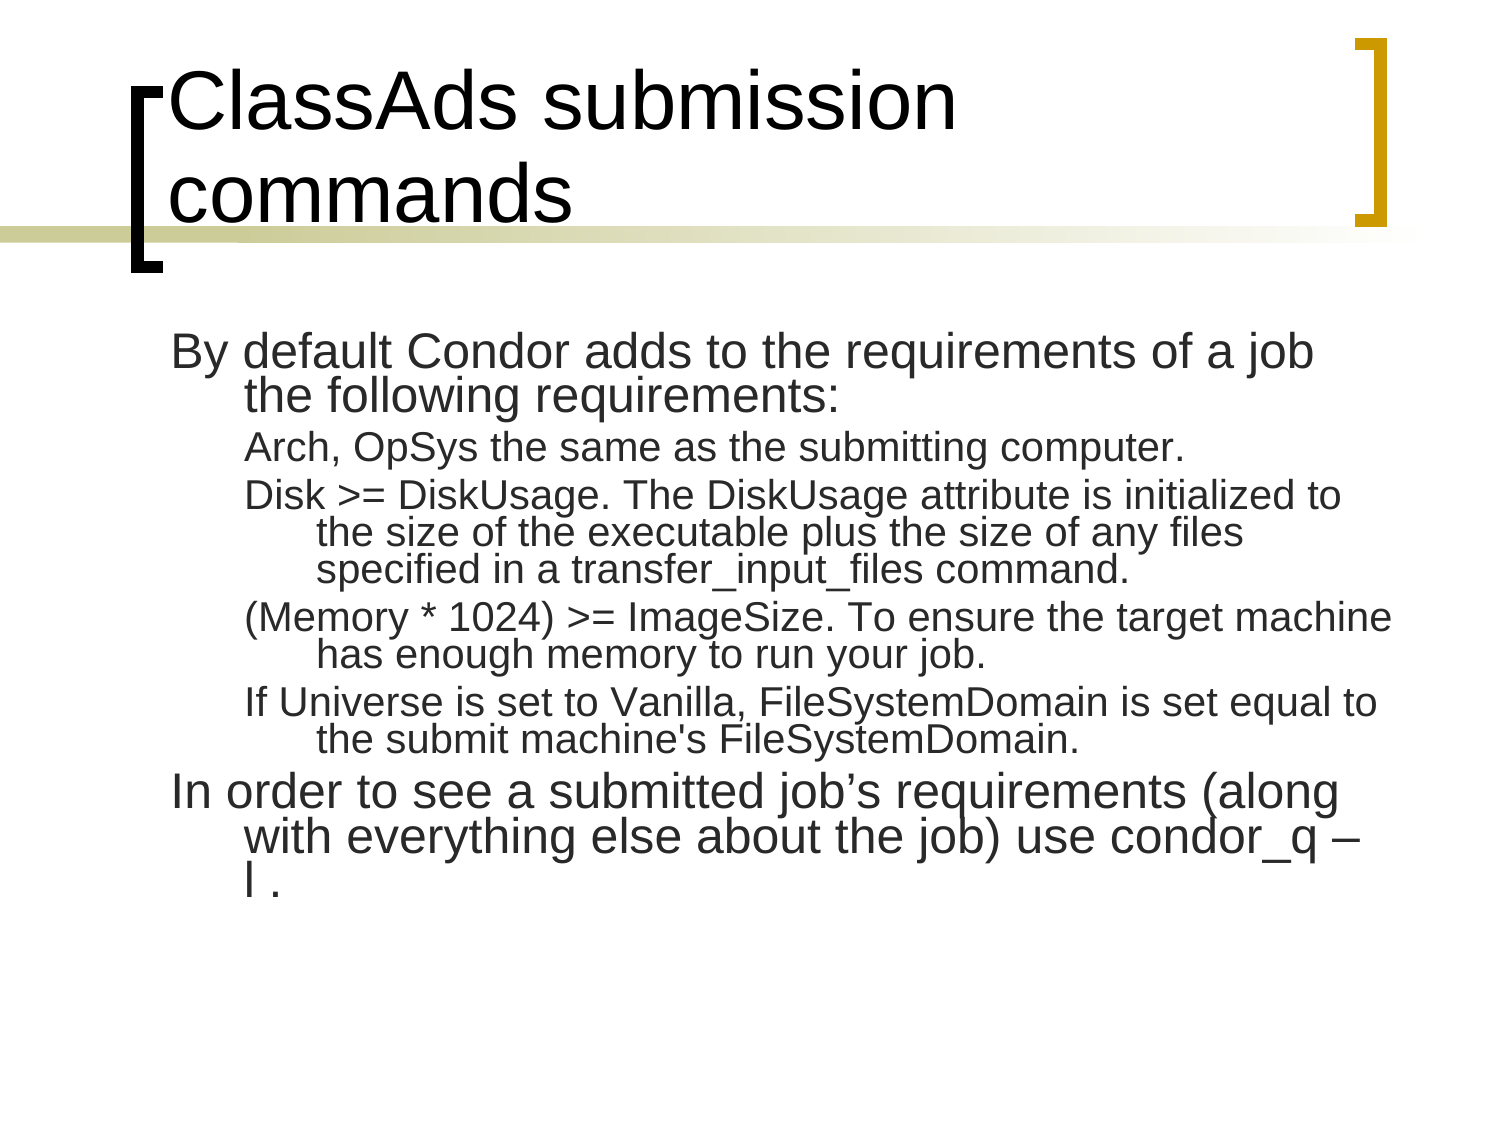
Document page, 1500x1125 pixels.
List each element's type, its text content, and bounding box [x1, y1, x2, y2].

title ClassAds submission commands [152, 15, 1328, 248]
list By default Condor adds to the requirements of a job the following requirements: Arch, OpSys the same as the submitting computer. Disk >= DiskUsage. The DiskUsage attribute is initialized to the size of the executable plus the size of any files specified in a transfer_input_files command. (Memory * 1024) >= ImageSize. To ensure the target machine has enough memory to run your job. If Universe is set to Vanilla, FileSystemDomain is set equal to the submit machine's FileSystemDomain. In order to see a submitted job’s requirements (along with everything else about the job) use condor_q –l . [155, 324, 1413, 1074]
